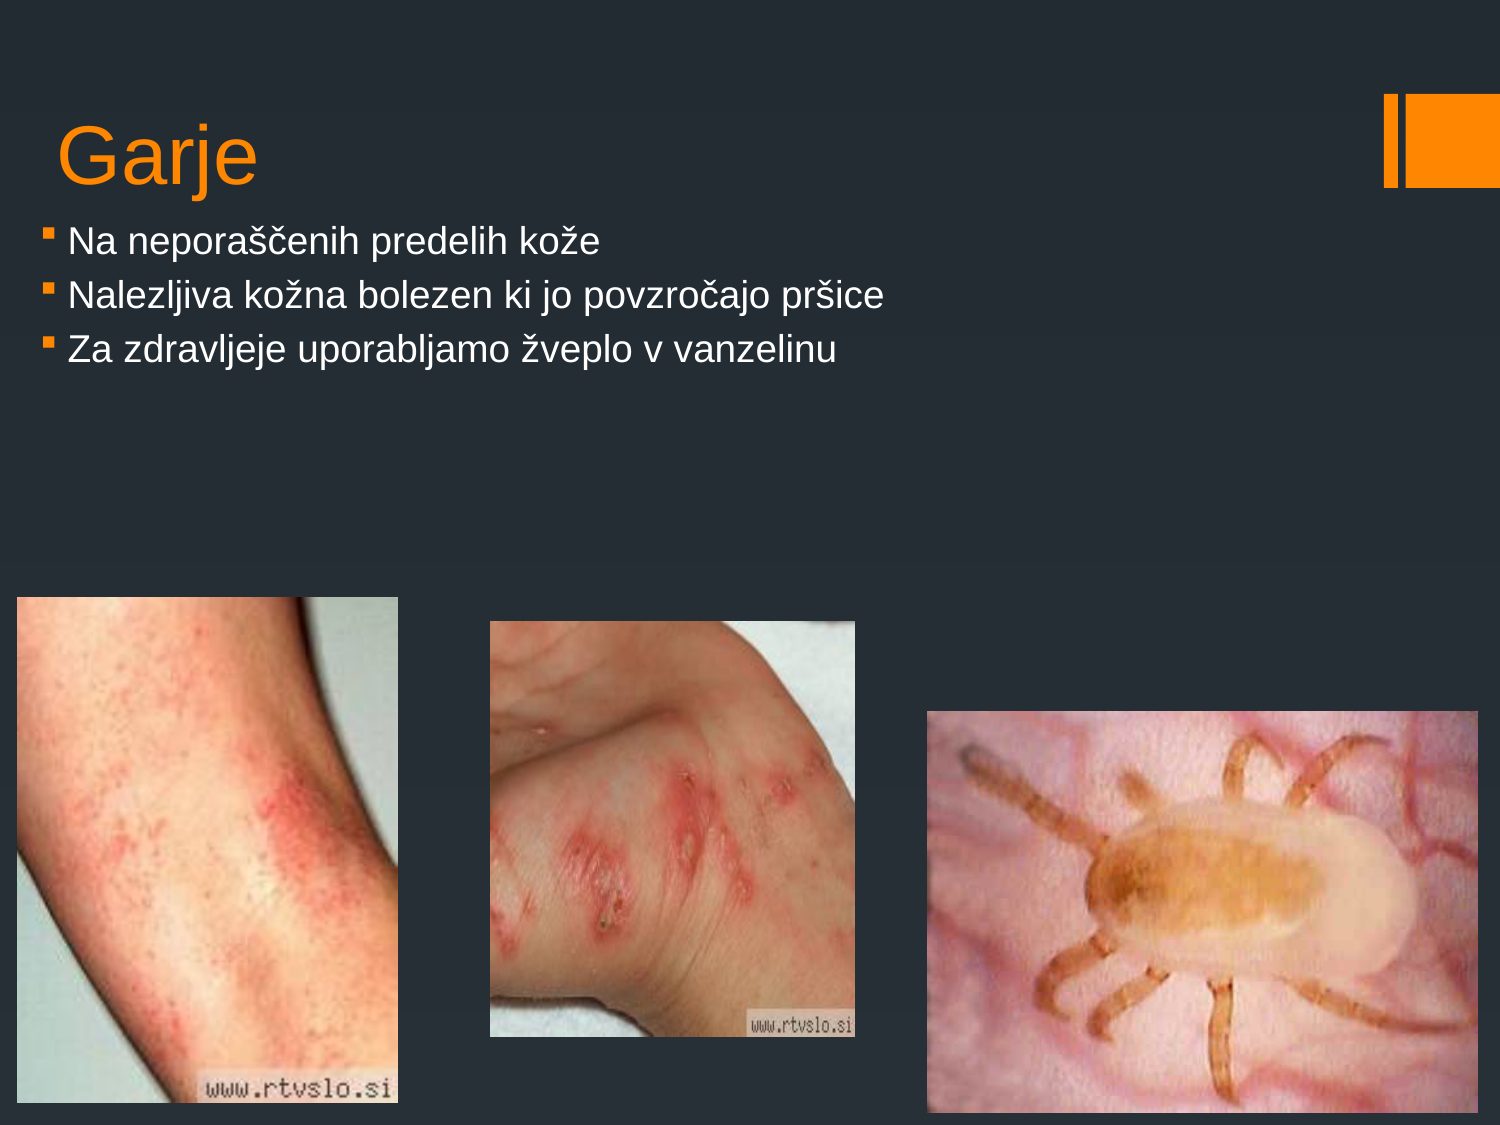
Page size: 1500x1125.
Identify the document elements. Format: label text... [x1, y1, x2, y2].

picture [927, 711, 1478, 1113]
title Garje [41, 78, 1242, 209]
list Na neporaščenih predelih kože Nalezljiva kožna bolezen ki jo povzročajo pršice Za zdravljeje uporabljamo žveplo v vanzelinu [17, 208, 1218, 435]
picture [17, 597, 398, 1103]
picture [490, 621, 855, 1037]
